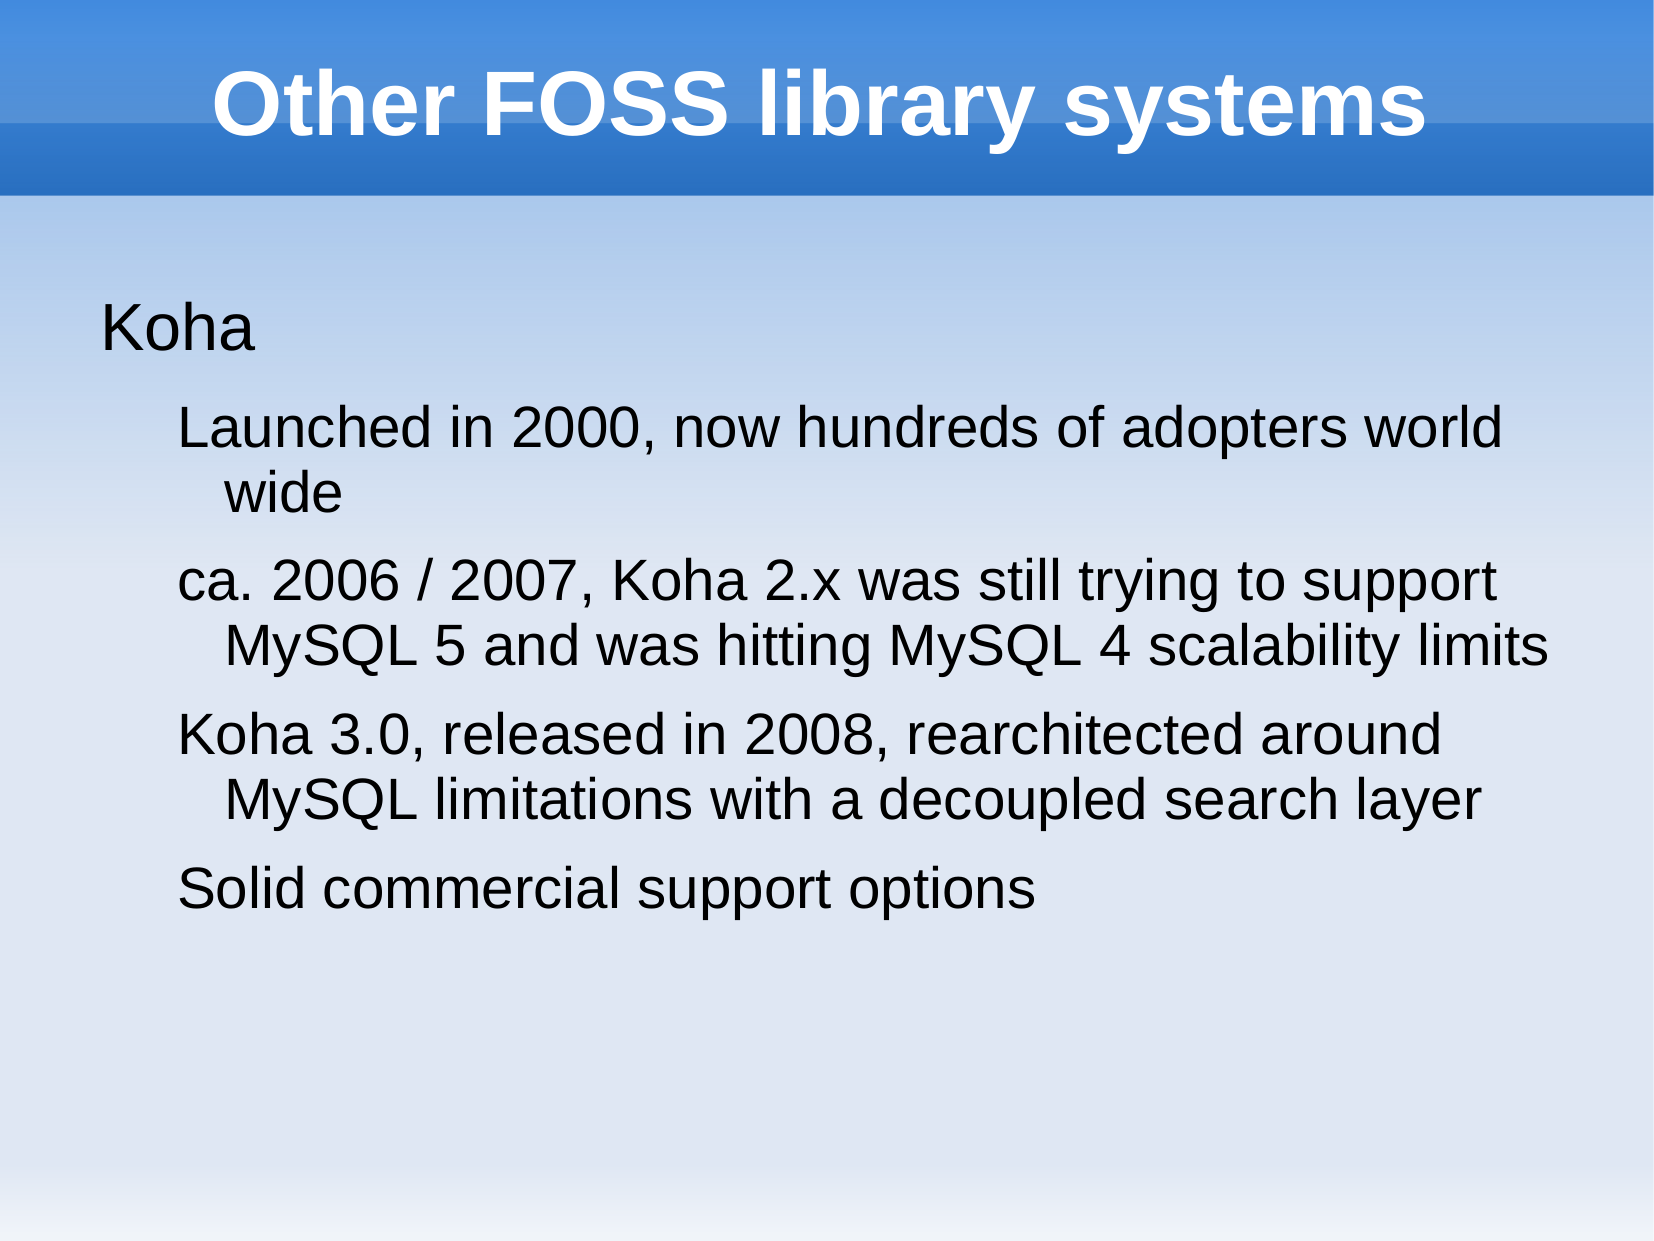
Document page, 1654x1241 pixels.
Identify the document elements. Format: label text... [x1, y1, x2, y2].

picture [0, 0, 1654, 1241]
list Koha Launched in 2000, now hundreds of adopters world wide ca. 2006 / 2007, Koha 2.x was still trying to support MySQL 5 and was hitting MySQL 4 scalability limits Koha 3.0, released in 2008, rearchitected around MySQL limitations with a decoupled search layer Solid commercial support options [82, 290, 1571, 1109]
title Other FOSS library systems [76, 0, 1565, 208]
